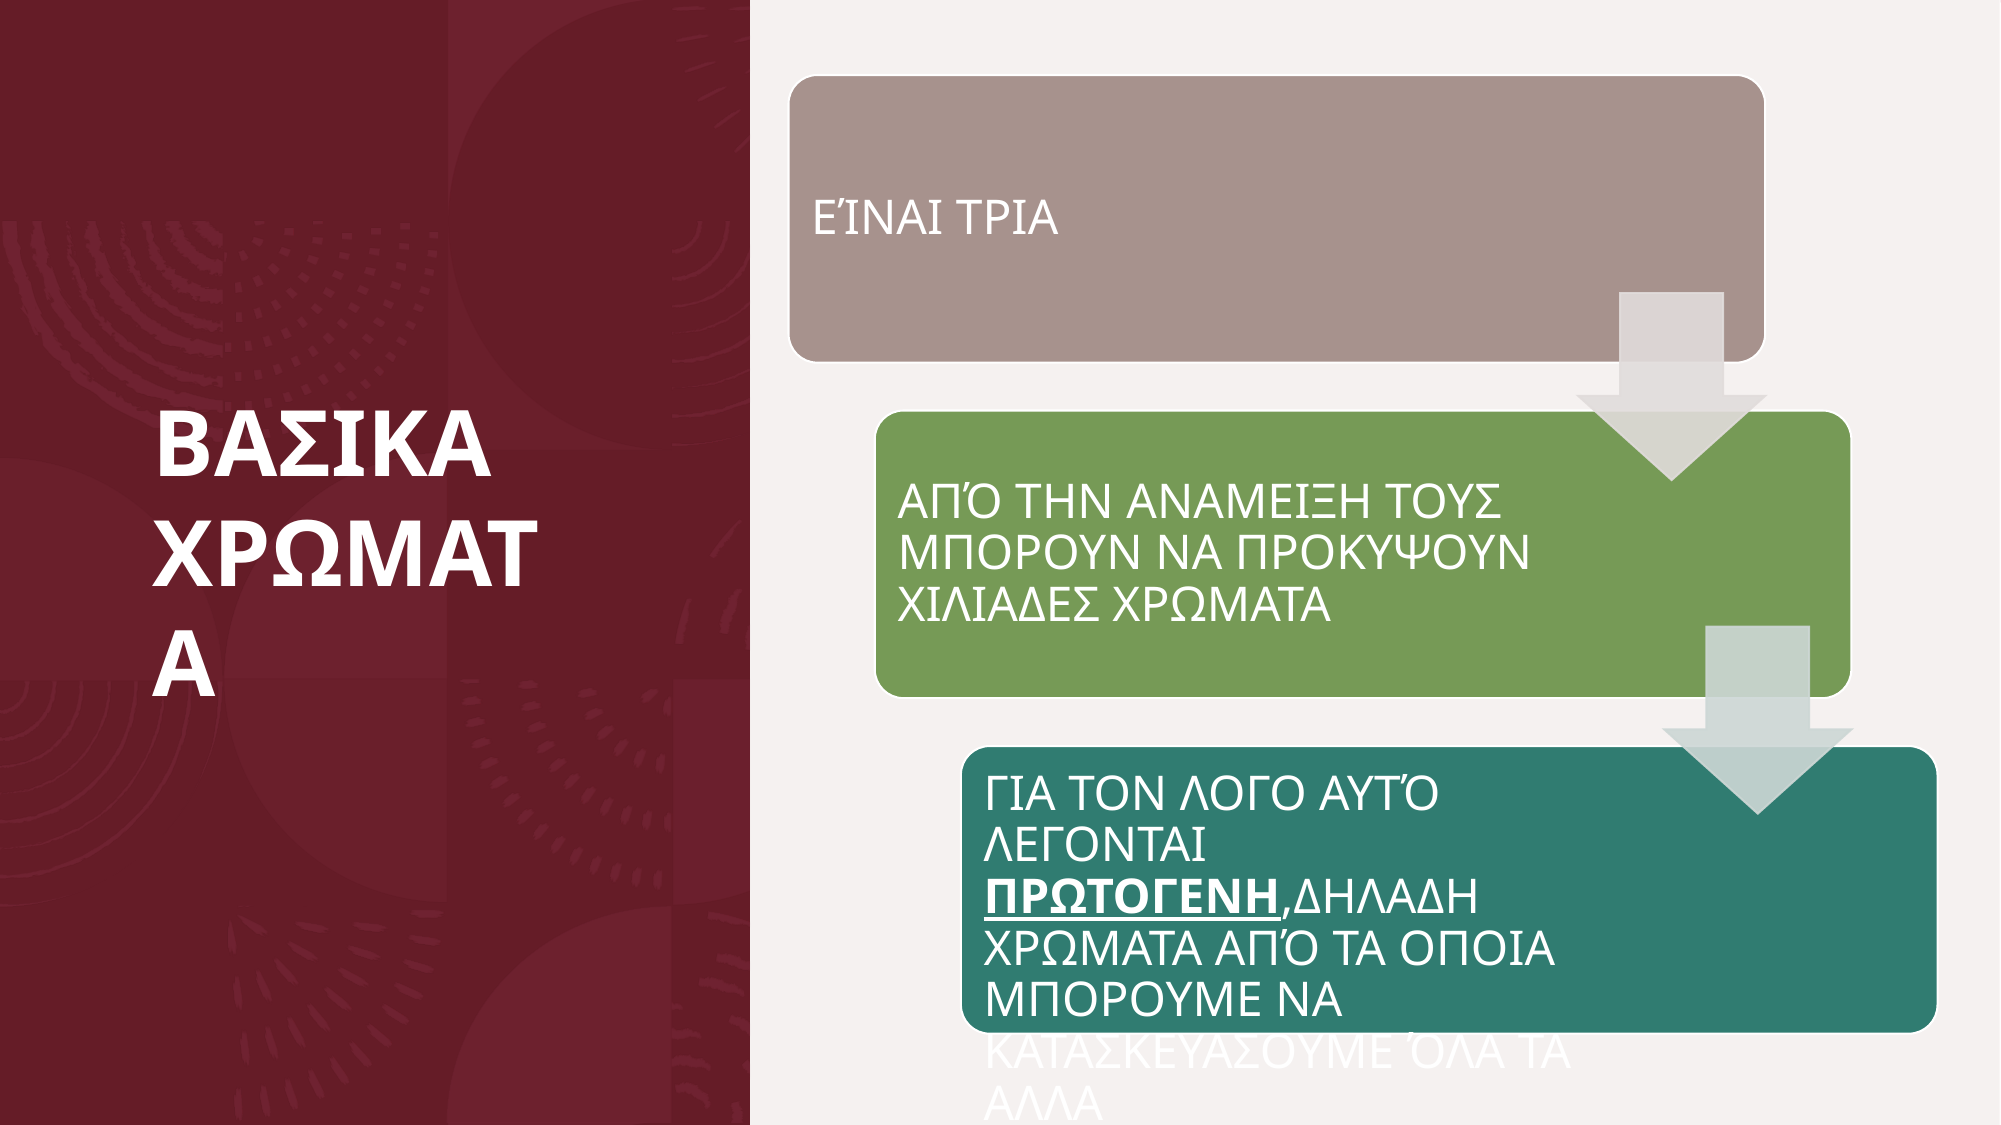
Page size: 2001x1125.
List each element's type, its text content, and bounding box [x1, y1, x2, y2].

text_box ΑΠΌ ΤΗΝ ΑΝΑΜΕΙΞΗ ΤΟΥΣ ΜΠΟΡΟΥΝ ΝΑ ΠΡΟΚΥΨΟΥΝ ΧΙΛΙΑΔΕΣ ΧΡΩΜΑΤΑ [874, 410, 1852, 699]
text_box [0, 0, 2000, 1125]
title ΒΑΣΙΚΑ ΧΡΩΜΑΤΑ [137, 91, 601, 1007]
text_box ΕΊΝΑΙ ΤΡΙΑ [788, 75, 1766, 363]
text_box ΓΙΑ ΤΟΝ ΛΟΓΟ ΑΥΤΌ ΛΕΓΟΝΤΑΙ ΠΡΩΤΟΓΕΝΗ,ΔΗΛΑΔΗ ΧΡΩΜΑΤΑ ΑΠΌ ΤΑ ΟΠΟΙΑ ΜΠΟΡΟΥΜΕ ΝΑ ΚΑΤΑΣΚΕΥΑΣΟΥΜΕ ΌΛΑ ΤΑ ΑΛΛΑ [960, 746, 1938, 1034]
